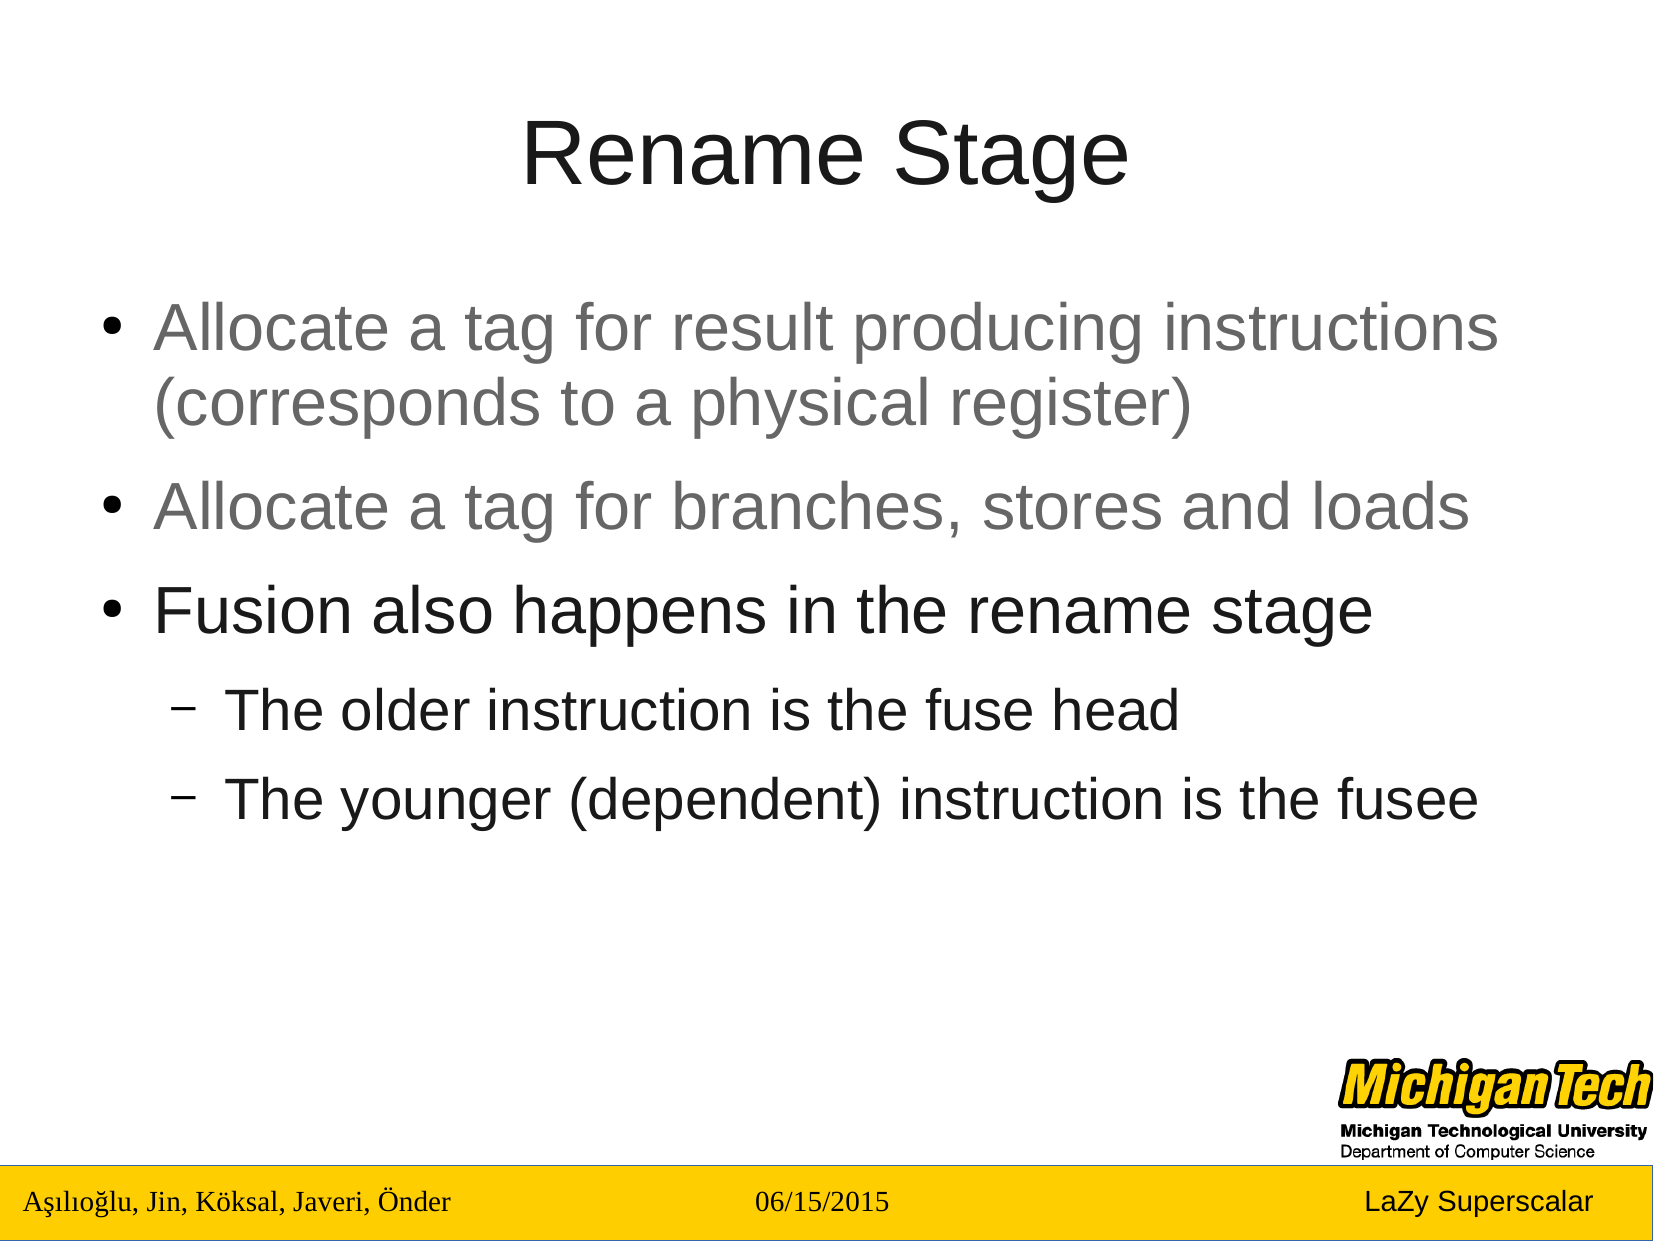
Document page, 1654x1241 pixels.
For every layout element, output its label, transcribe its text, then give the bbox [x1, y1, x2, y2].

picture [1338, 1058, 1654, 1160]
list Allocate a tag for result producing instructions (corresponds to a physical register) Allocate a tag for branches, stores and loads Fusion also happens in the rename stage The older instruction is the fuse head The younger (dependent) instruction is the fusee [82, 290, 1571, 1010]
title Rename Stage [82, 49, 1571, 257]
